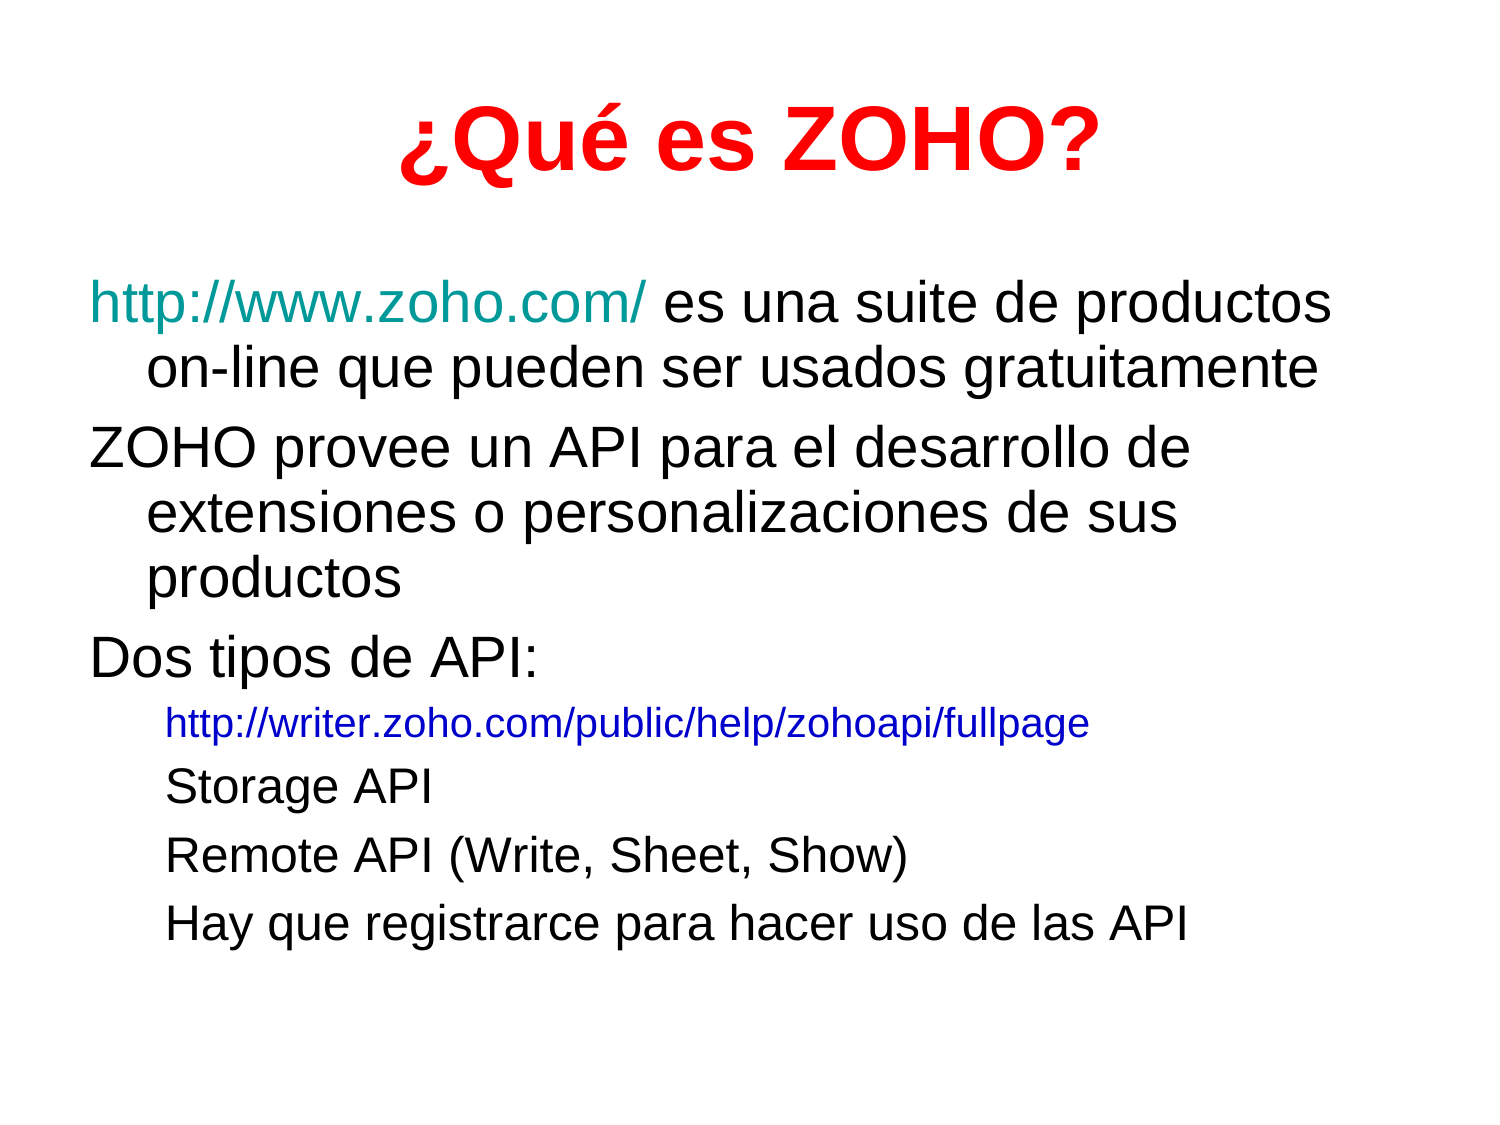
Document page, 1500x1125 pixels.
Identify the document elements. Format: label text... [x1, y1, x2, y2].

title ¿Qué es ZOHO? [75, 45, 1426, 233]
list http://www.zoho.com/ es una suite de productos on-line que pueden ser usados gratuitamente ZOHO provee un API para el desarrollo de extensiones o personalizaciones de sus productos Dos tipos de API: http://writer.zoho.com/public/help/zohoapi/fullpage Storage API Remote API (Write, Sheet, Show) Hay que registrarce para hacer uso de las API [75, 262, 1426, 1078]
